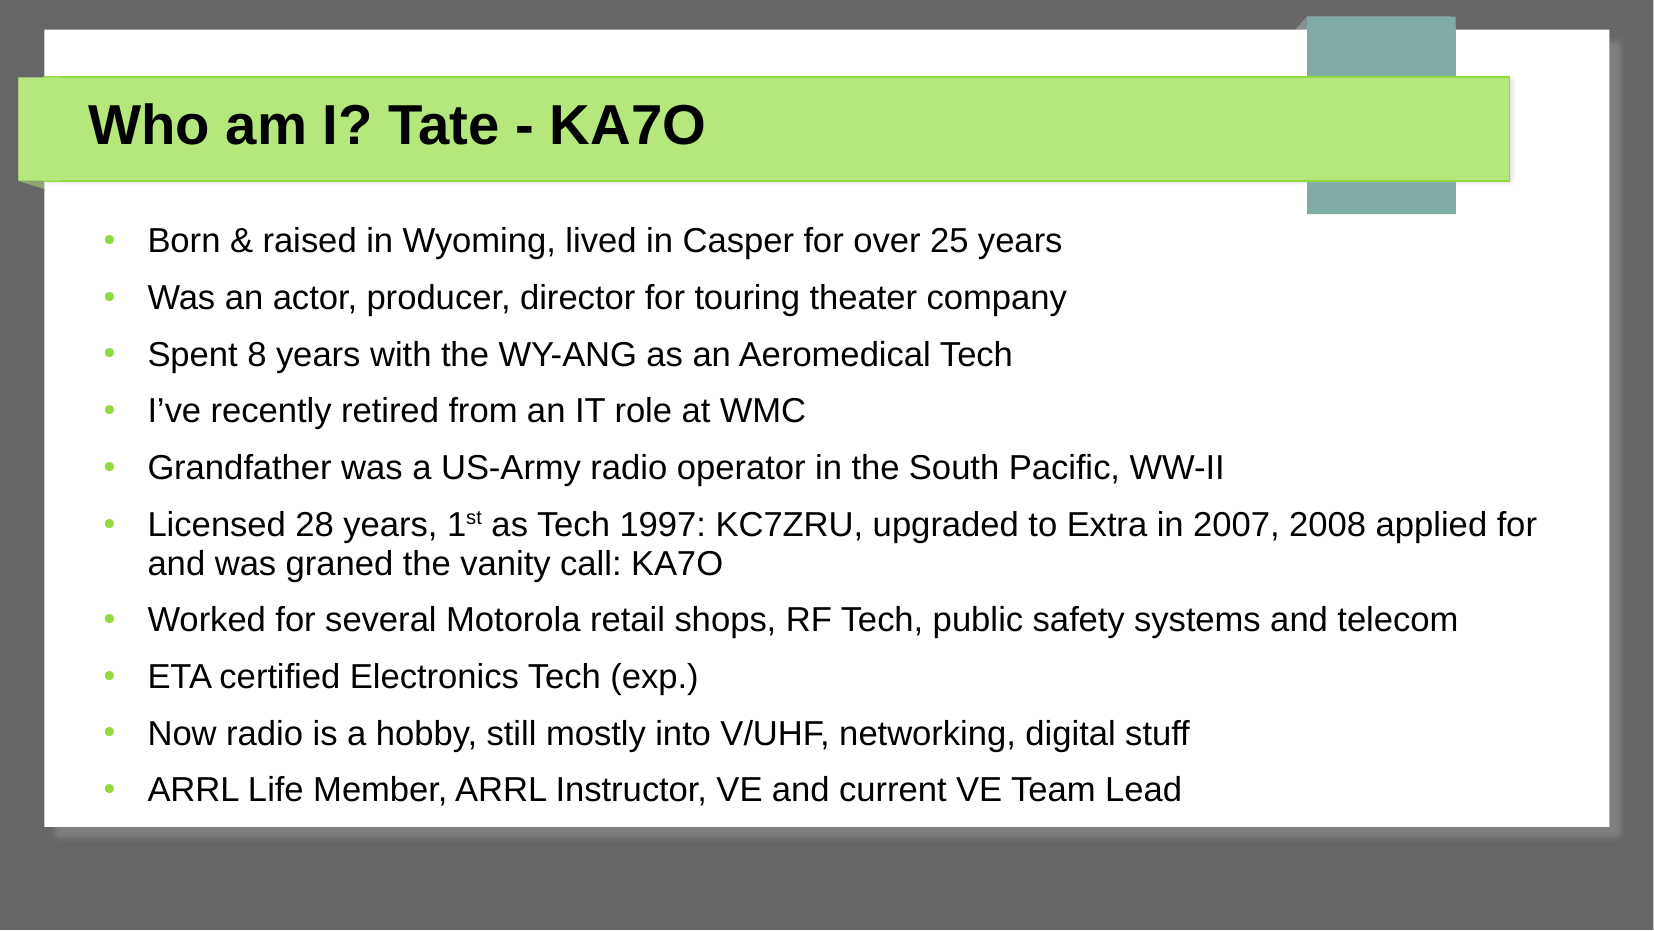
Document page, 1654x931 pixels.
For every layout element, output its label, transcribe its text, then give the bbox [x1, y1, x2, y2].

list Born & raised in Wyoming, lived in Casper for over 25 years Was an actor, producer, director for touring theater company Spent 8 years with the WY-ANG as an Aeromedical Tech I’ve recently retired from an IT role at WMC Grandfather was a US-Army radio operator in the South Pacific, WW-II Licensed 28 years, 1st as Tech 1997: KC7ZRU, upgraded to Extra in 2007, 2008 applied for and was graned the vanity call: KA7O Worked for several Motorola retail shops, RF Tech, public safety systems and telecom ETA certified Electronics Tech (exp.) Now radio is a hobby, still mostly into V/UHF, networking, digital stuff ARRL Life Member, ARRL Instructor, VE and current VE Team Lead [88, 221, 1565, 813]
title Who am I? Tate - KA7O [88, 73, 1506, 178]
